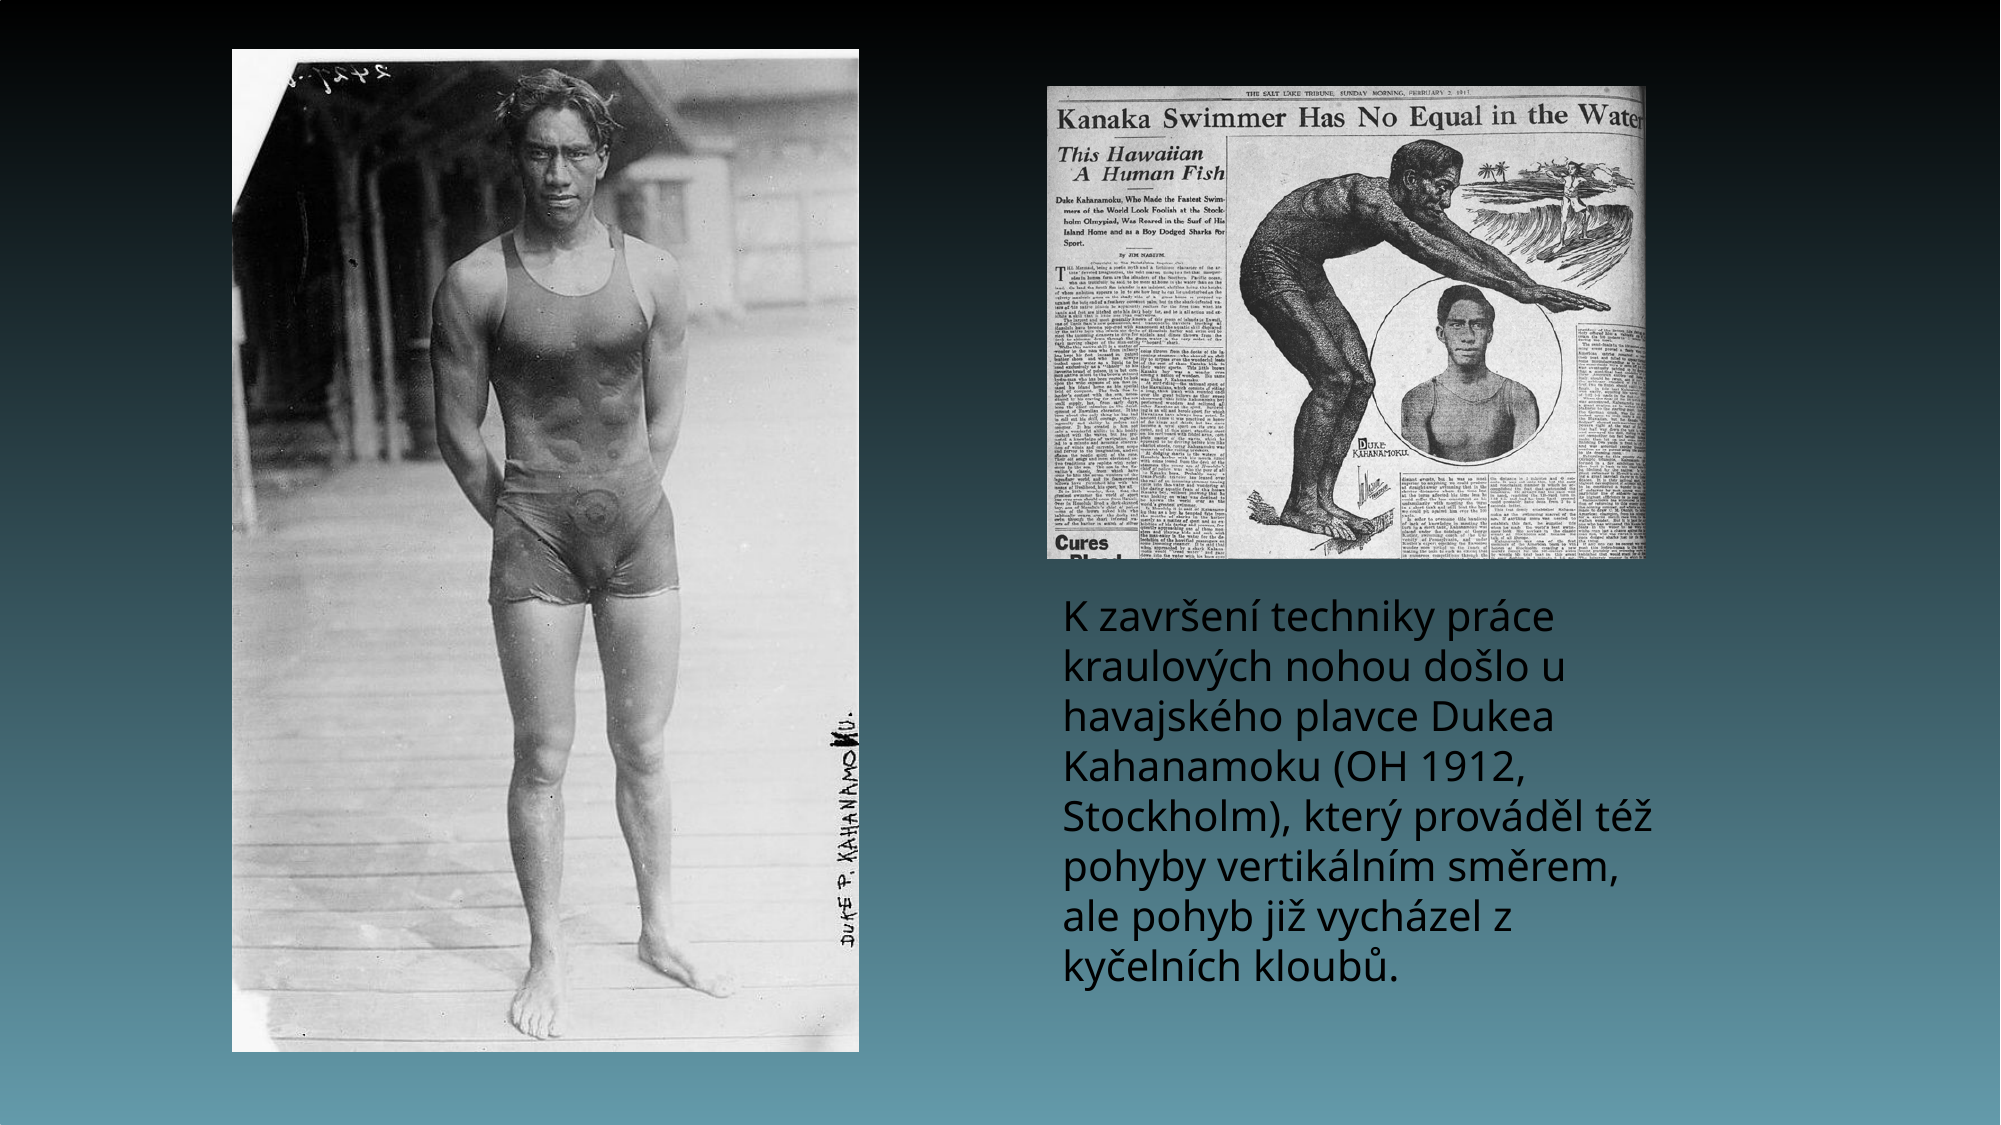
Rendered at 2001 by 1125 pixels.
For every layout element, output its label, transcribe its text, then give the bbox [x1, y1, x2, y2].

text_box K završení techniky práce kraulových nohou došlo u havajského plavce Dukea Kahanamoku (OH 1912, Stockholm), který prováděl též pohyby vertikálním směrem, ale pohyb již vycházel z kyčelních kloubů. [1047, 582, 1671, 998]
picture [232, 49, 859, 1052]
picture [1047, 86, 1646, 559]
